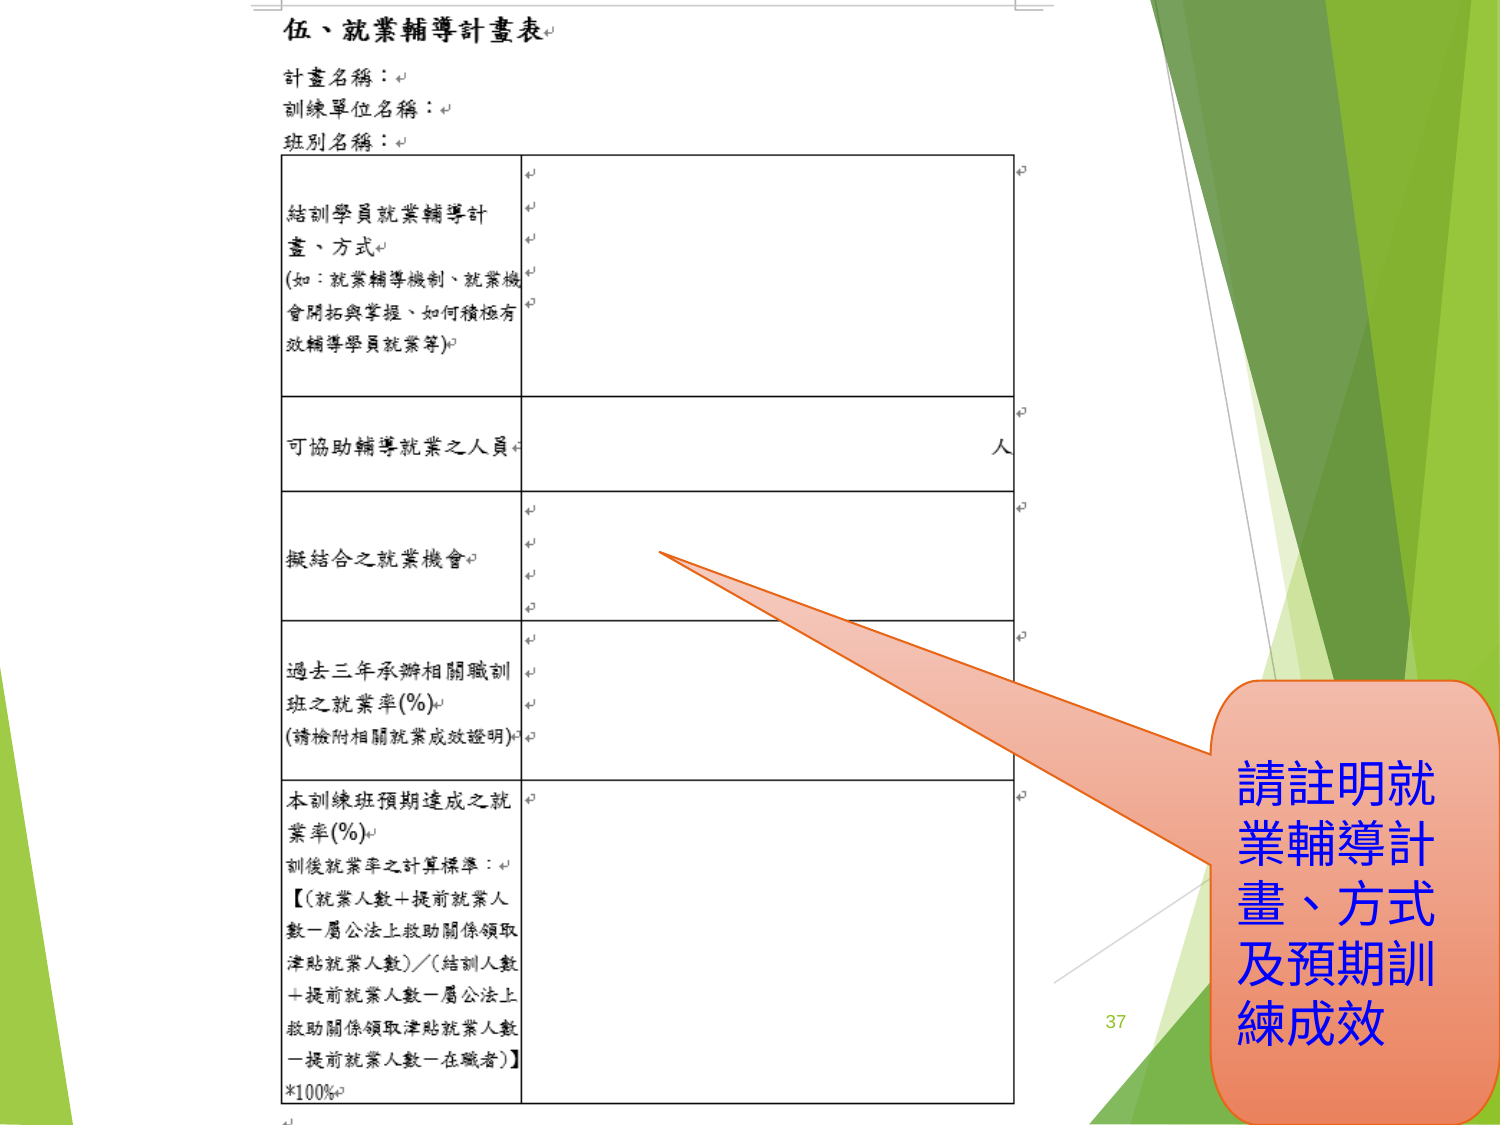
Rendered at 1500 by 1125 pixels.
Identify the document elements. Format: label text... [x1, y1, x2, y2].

text_box 請註明就業輔導計畫、方式及預期訓練成效 [659, 551, 1500, 1125]
text_box <編號> [1057, 991, 1142, 1052]
picture [250, 0, 1054, 1125]
